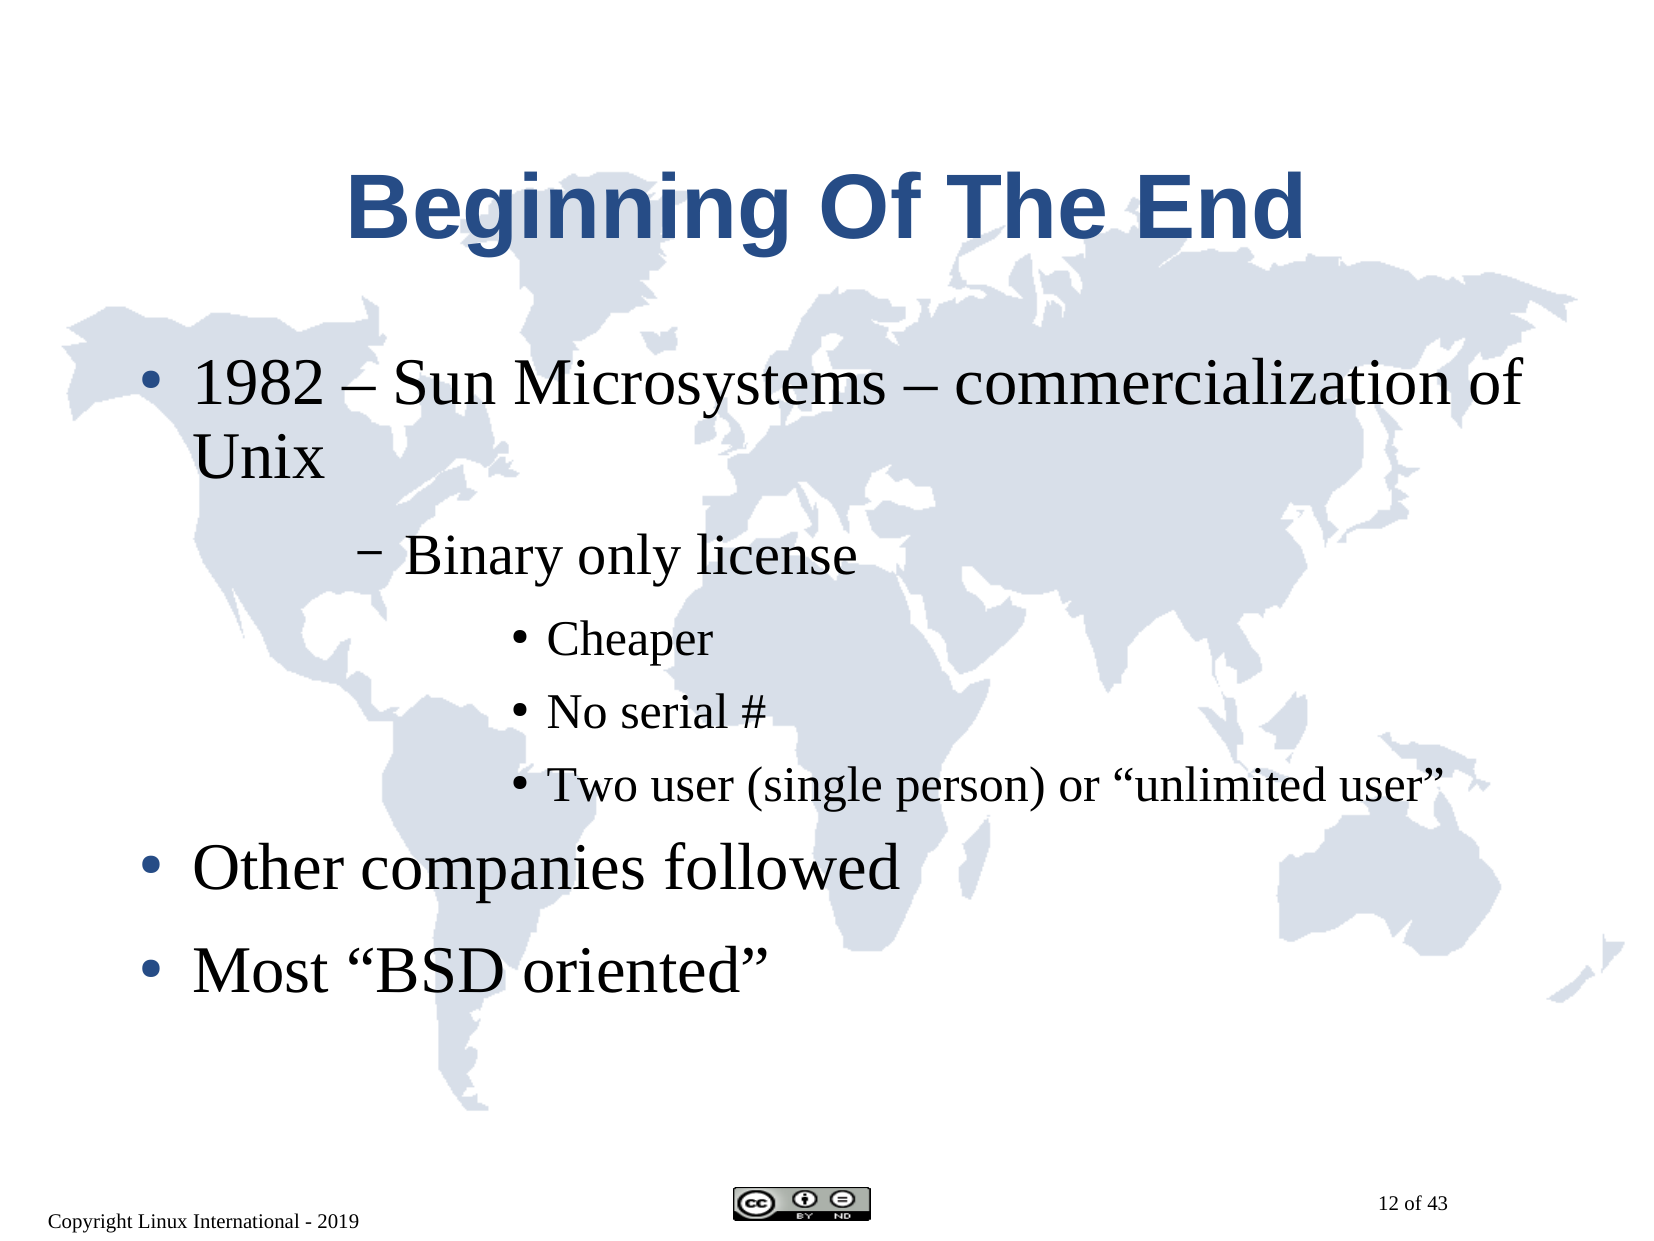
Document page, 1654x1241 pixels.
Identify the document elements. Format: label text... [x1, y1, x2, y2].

list 1982 – Sun Microsystems – commercialization of Unix Binary only license Cheaper No serial # Two user (single person) or “unlimited user” Other companies followed Most “BSD oriented” [121, 344, 1533, 1065]
title Beginning Of The End [121, 102, 1533, 311]
picture [733, 1187, 871, 1221]
picture [37, 91, 1653, 1147]
